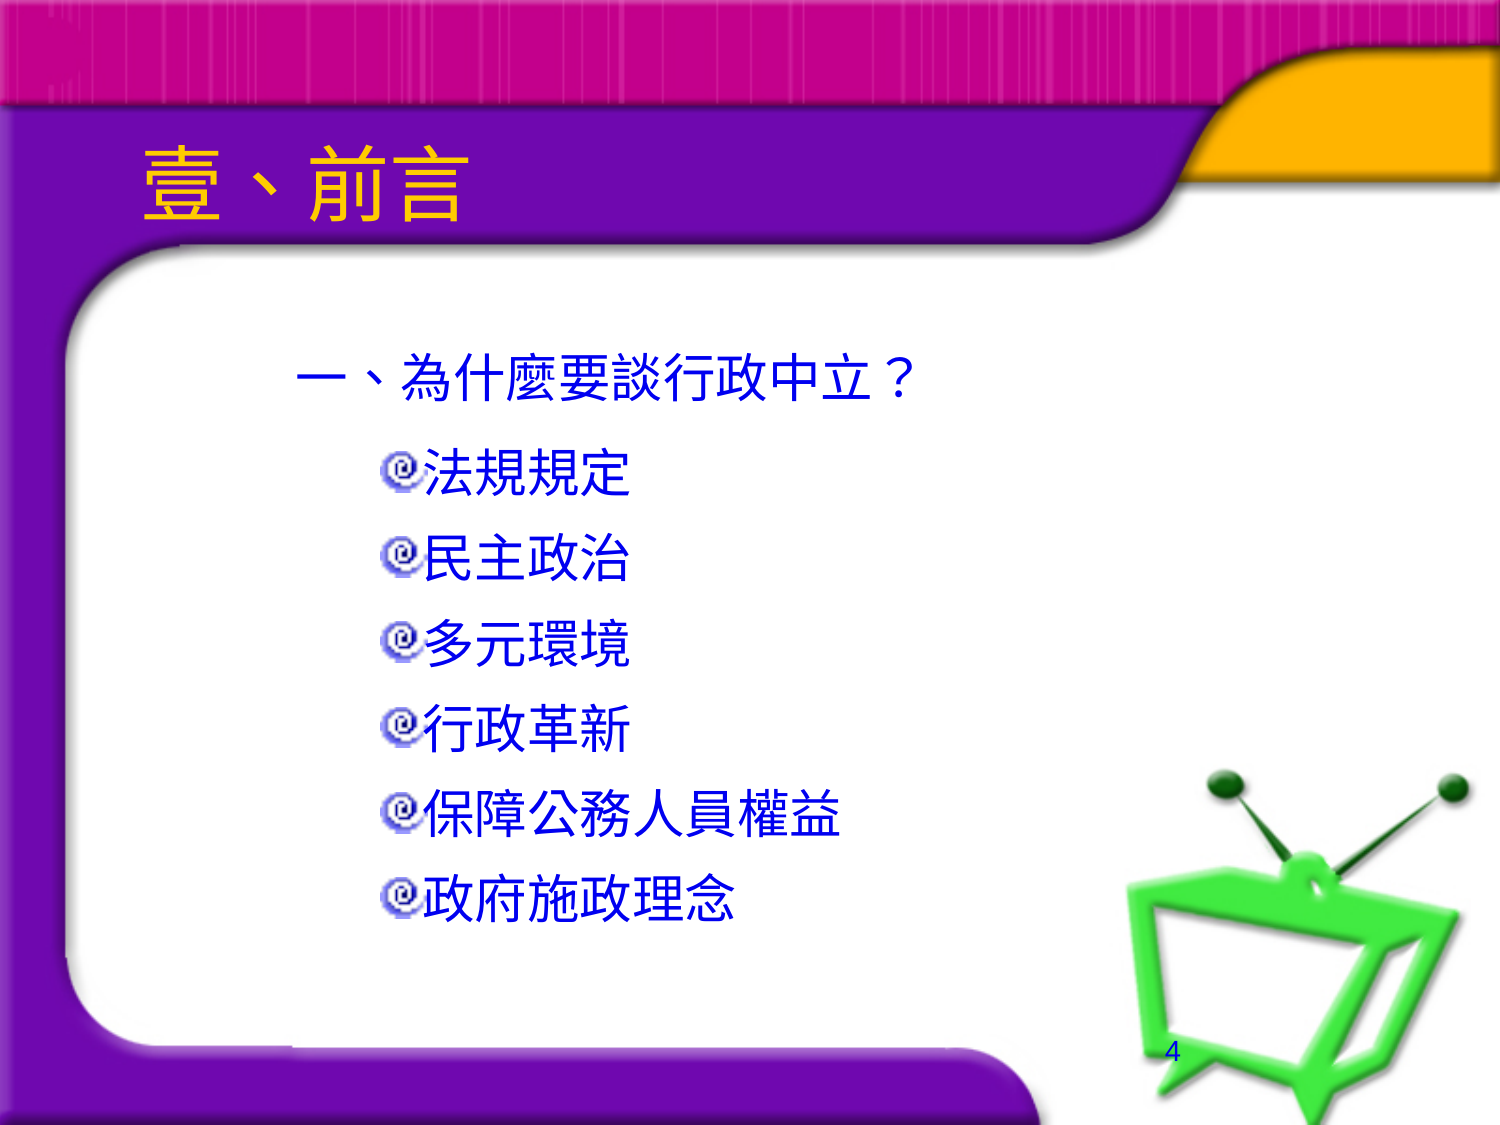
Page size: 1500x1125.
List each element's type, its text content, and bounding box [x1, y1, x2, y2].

title 壹、前言 [125, 125, 1313, 263]
list 一、為什麼要談行政中立？ 法規規定 民主政治 多元環境 行政革新 保障公務人員權益 政府施政理念 [230, 338, 1341, 939]
text_box [1149, 1025, 1463, 1101]
